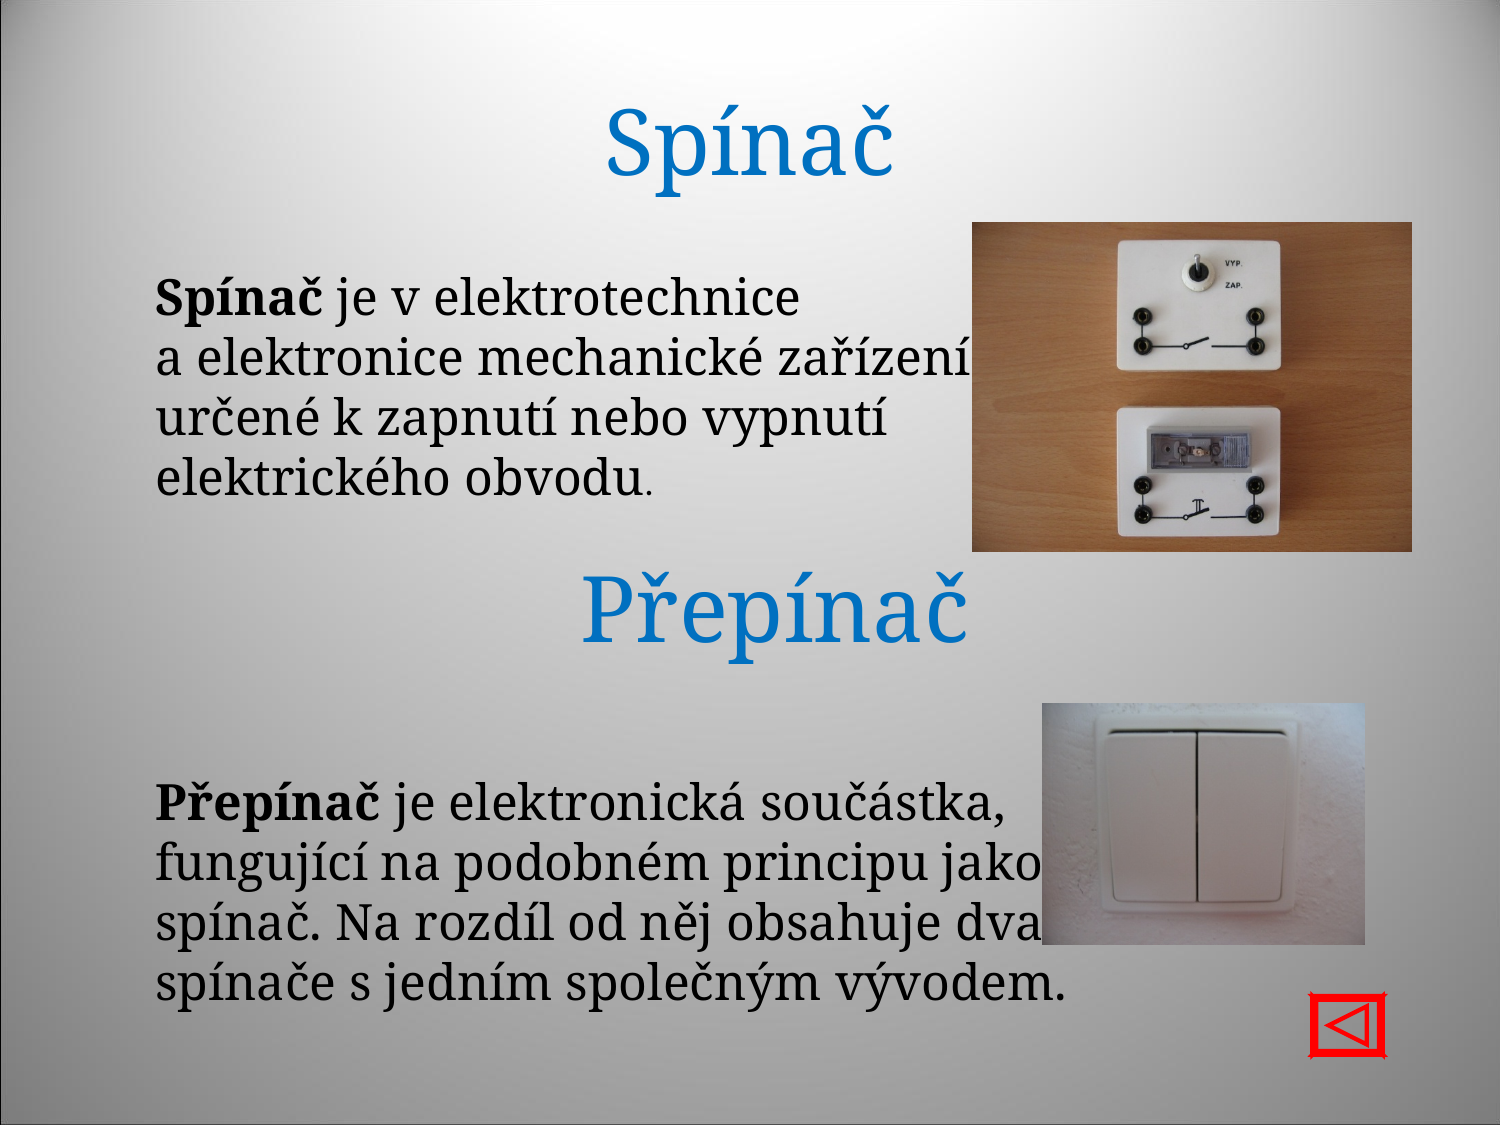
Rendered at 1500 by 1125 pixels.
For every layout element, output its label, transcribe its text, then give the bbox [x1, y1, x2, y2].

picture [0, 0, 1500, 1125]
text_box Spínač je v elektrotechnice a elektronice mechanické zařízení určené k zapnutí nebo vypnutí elektrického obvodu. Přepínač Přepínač je elektronická součástka, fungující na podobném principu jako spínač. Na rozdíl od něj obsahuje dva spínače s jedním společným vývodem. [140, 257, 1125, 1019]
text_box [1314, 996, 1383, 1055]
title Spínač [75, 45, 1426, 233]
